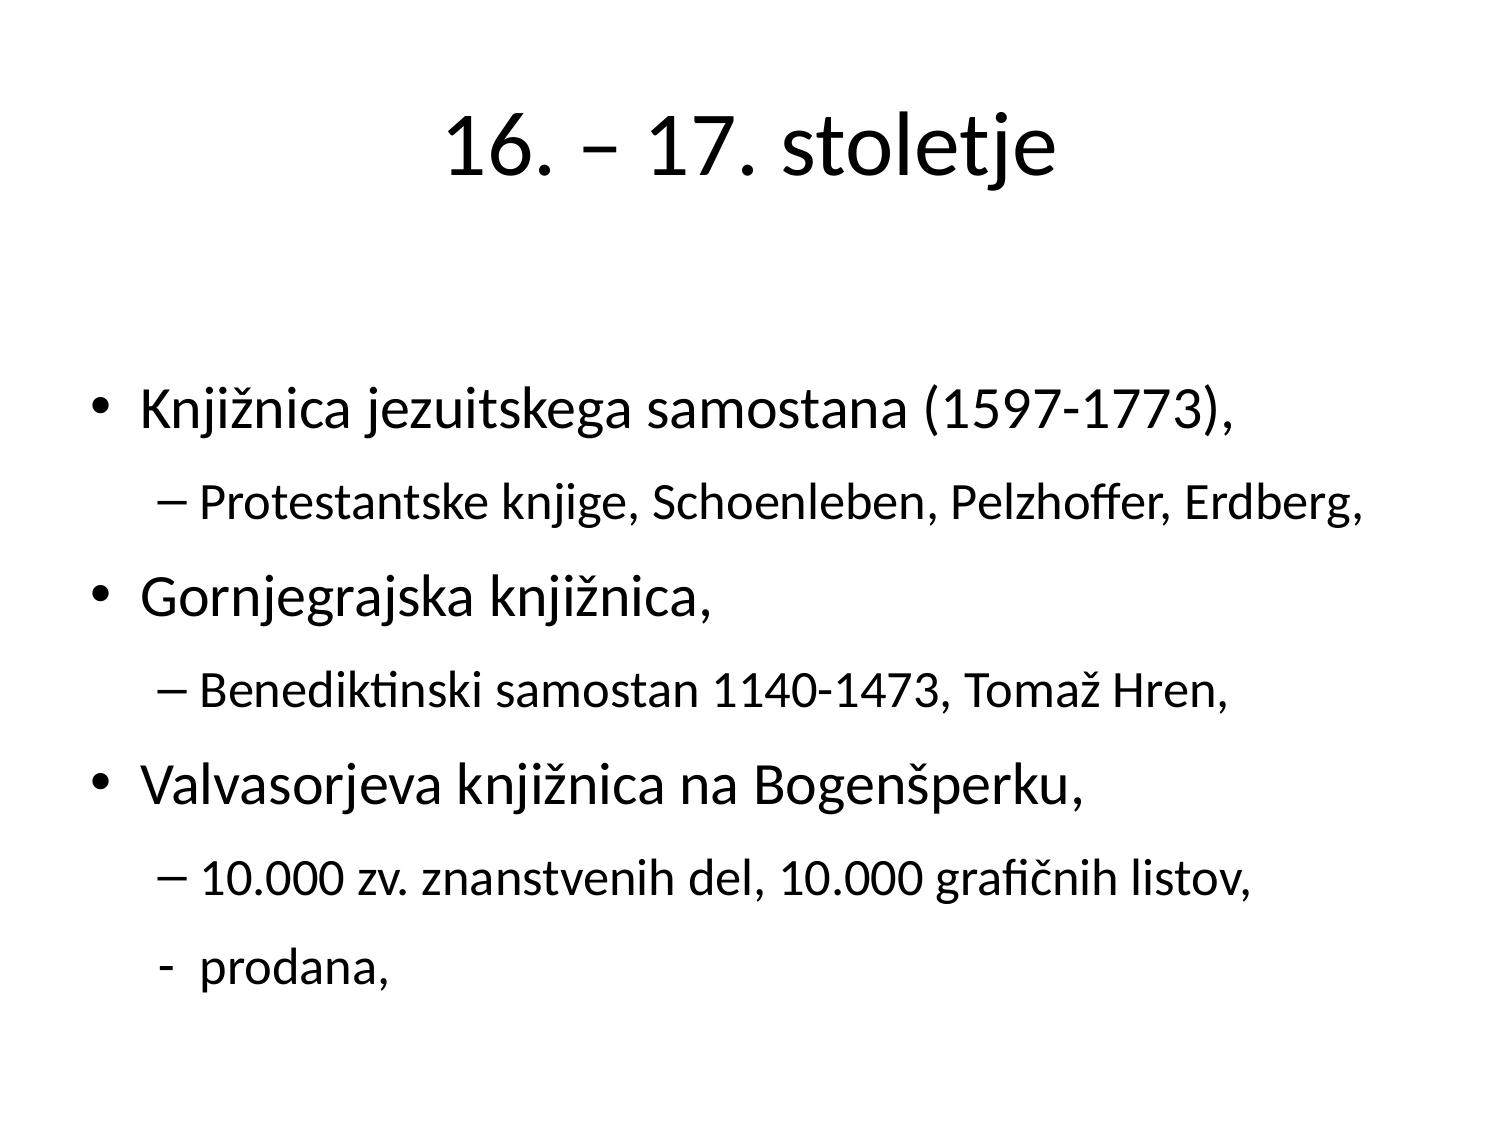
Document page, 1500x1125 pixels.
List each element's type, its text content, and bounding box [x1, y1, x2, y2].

list Knjižnica jezuitskega samostana (1597-1773), Protestantske knjige, Schoenleben, Pelzhoffer, Erdberg, Gornjegrajska knjižnica, Benediktinski samostan 1140-1473, Tomaž Hren, Valvasorjeva knjižnica na Bogenšperku, 10.000 zv. znanstvenih del, 10.000 grafičnih listov, prodana, [75, 262, 1425, 1005]
title 16. – 17. stoletje [75, 45, 1425, 233]
